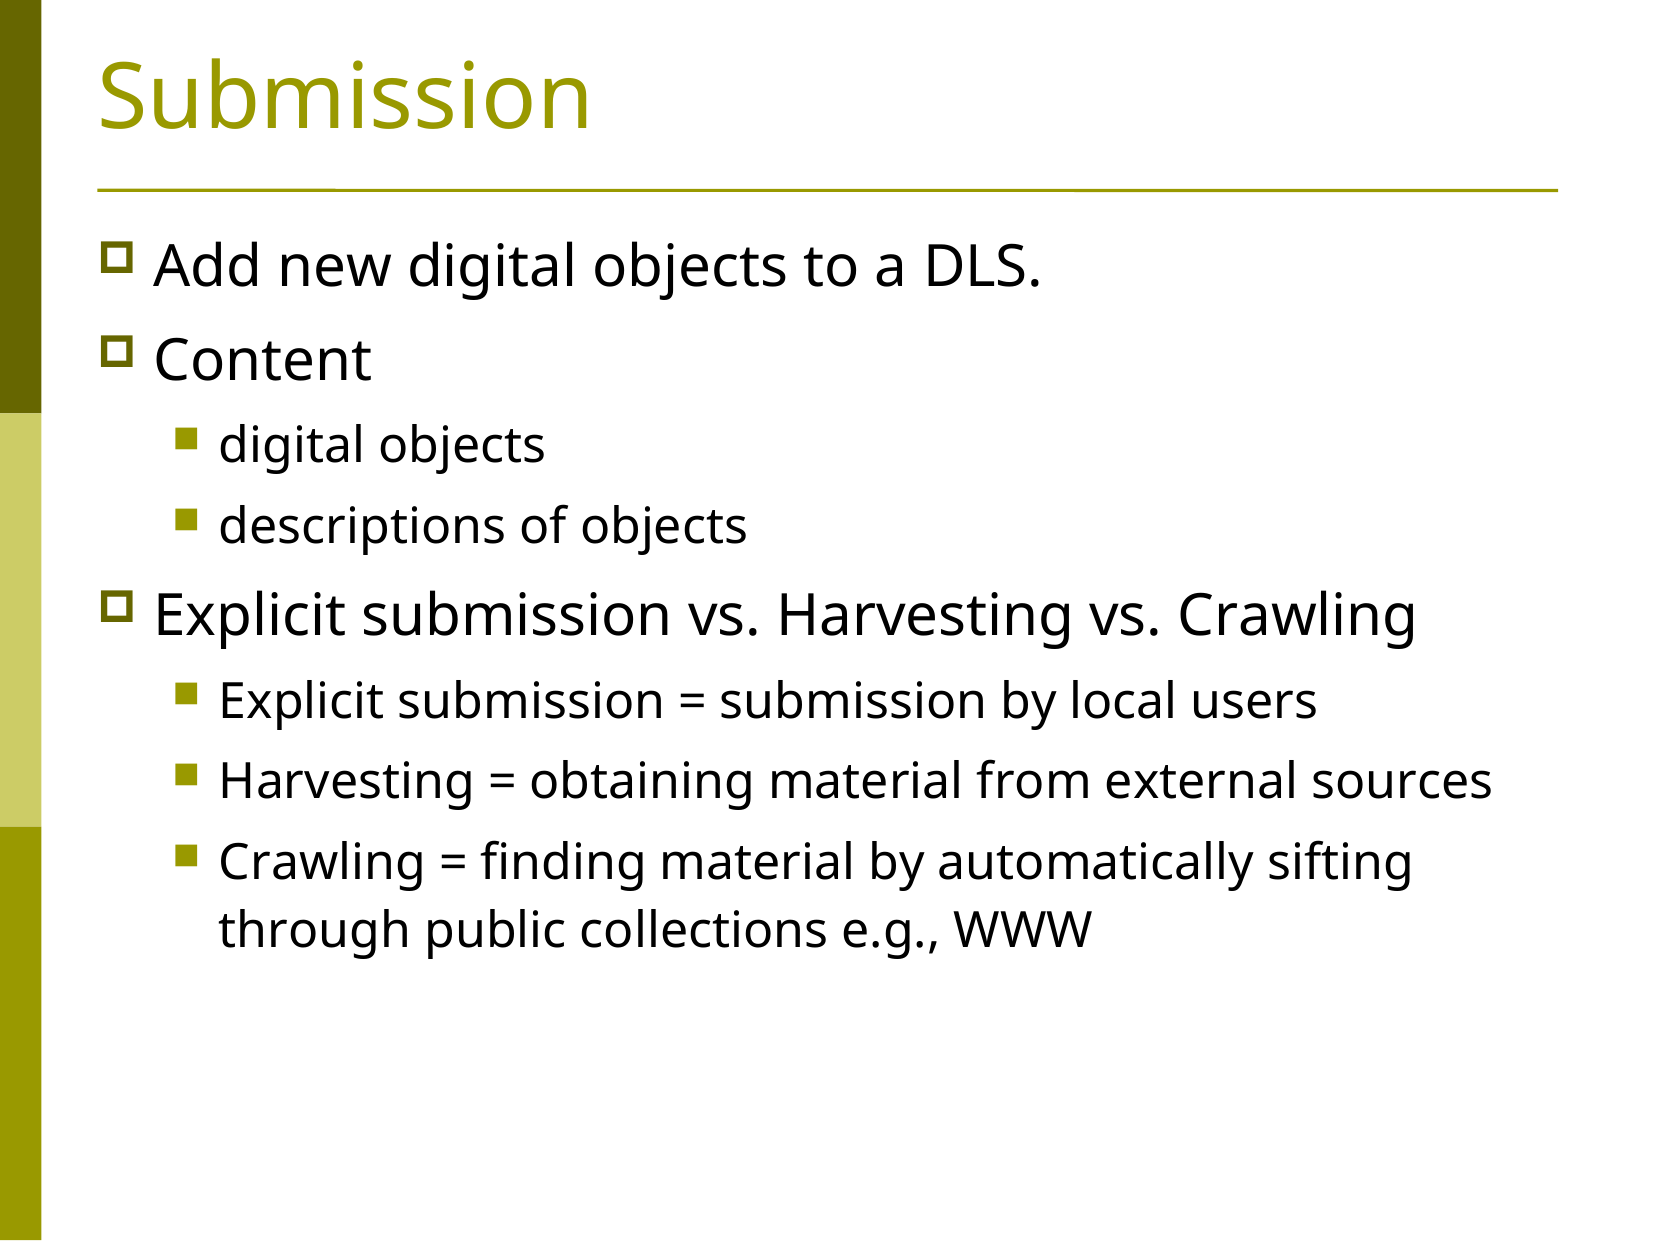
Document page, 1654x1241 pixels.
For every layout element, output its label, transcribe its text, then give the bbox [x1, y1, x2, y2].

title Submission [82, 0, 1571, 164]
list Add new digital objects to a DLS. Content digital objects descriptions of objects Explicit submission vs. Harvesting vs. Crawling Explicit submission = submission by local users Harvesting = obtaining material from external sources Crawling = finding material by automatically sifting through public collections e.g., WWW [82, 216, 1571, 1124]
